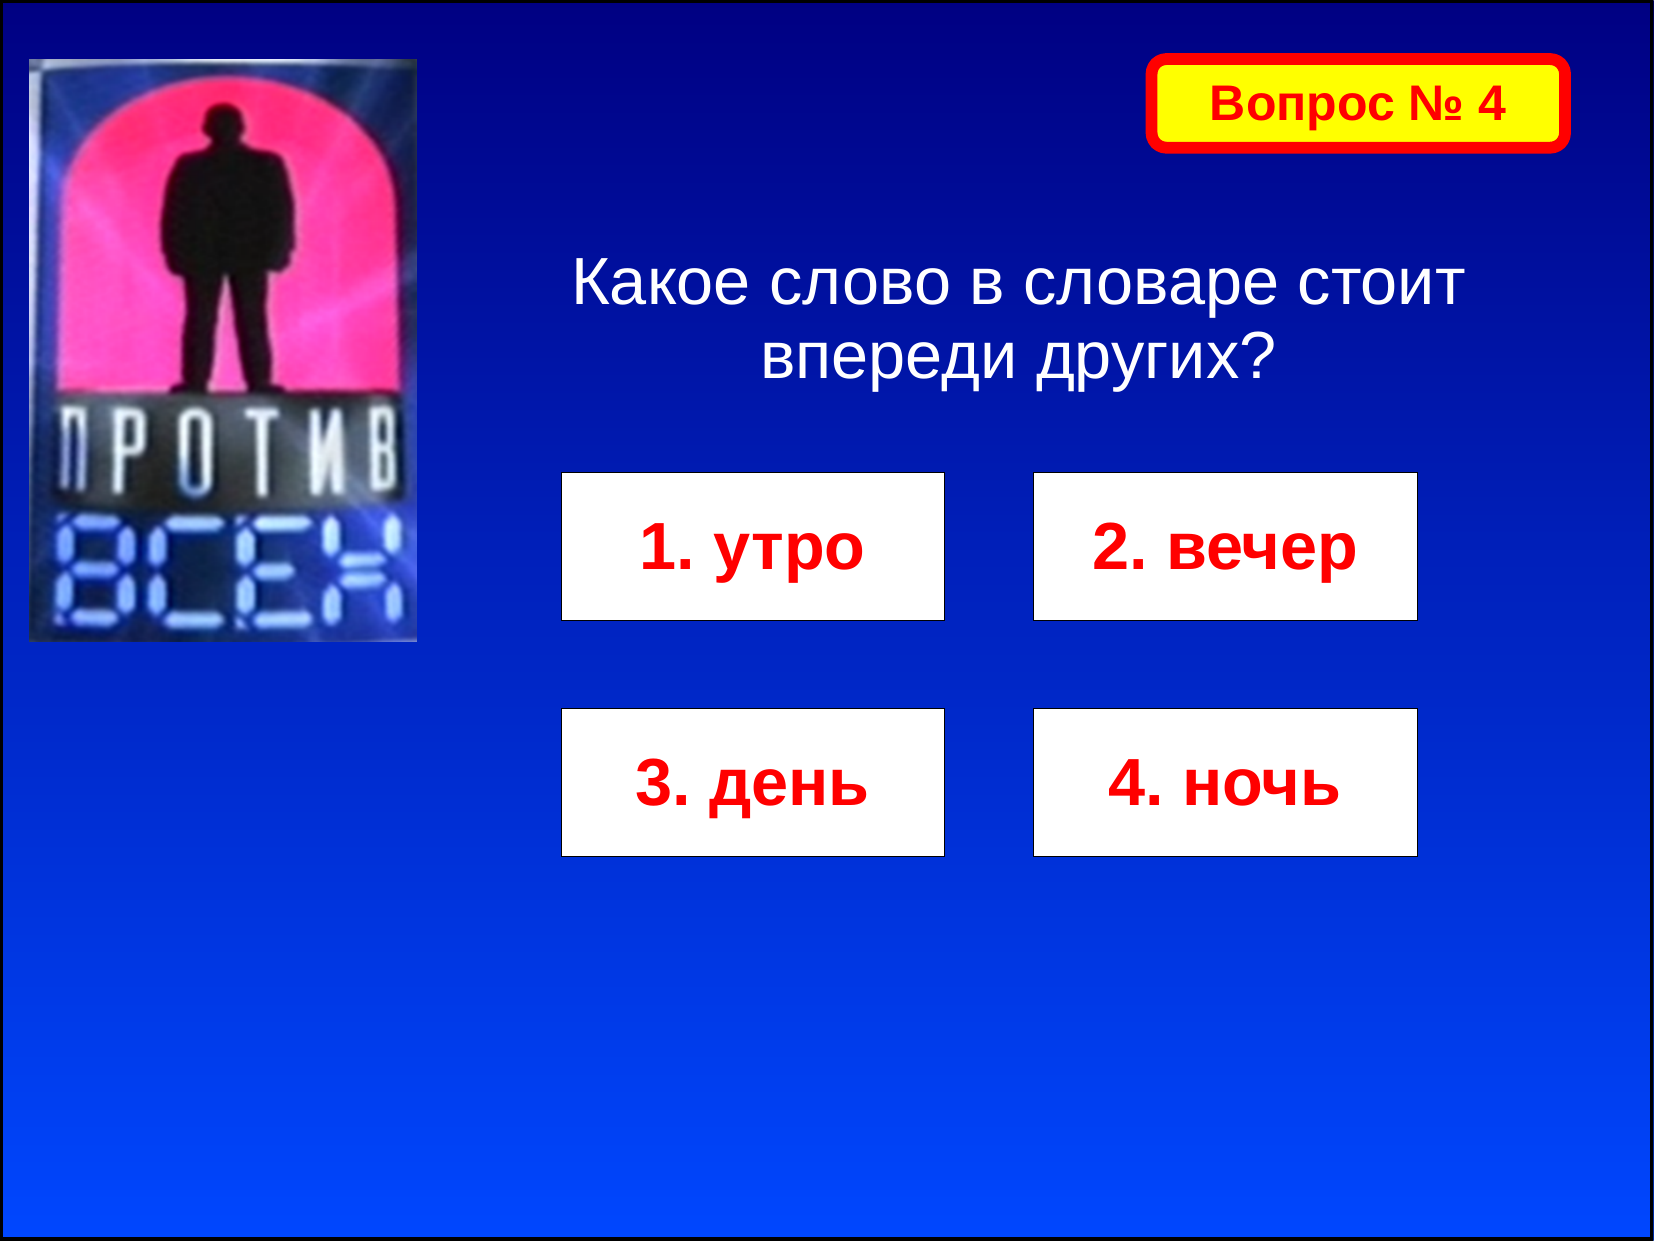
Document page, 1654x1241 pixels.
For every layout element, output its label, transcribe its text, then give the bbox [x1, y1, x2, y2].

text_box 4. ночь [1033, 708, 1418, 857]
text_box 1. утро [561, 472, 945, 621]
text_box Какое слово в словаре стоит впереди других? [442, 236, 1595, 401]
picture [29, 59, 417, 642]
text_box 3. день [561, 708, 945, 857]
text_box [0, 0, 1654, 1241]
text_box Вопрос № 4 [1151, 59, 1566, 148]
text_box 2. вечер [1033, 472, 1418, 621]
